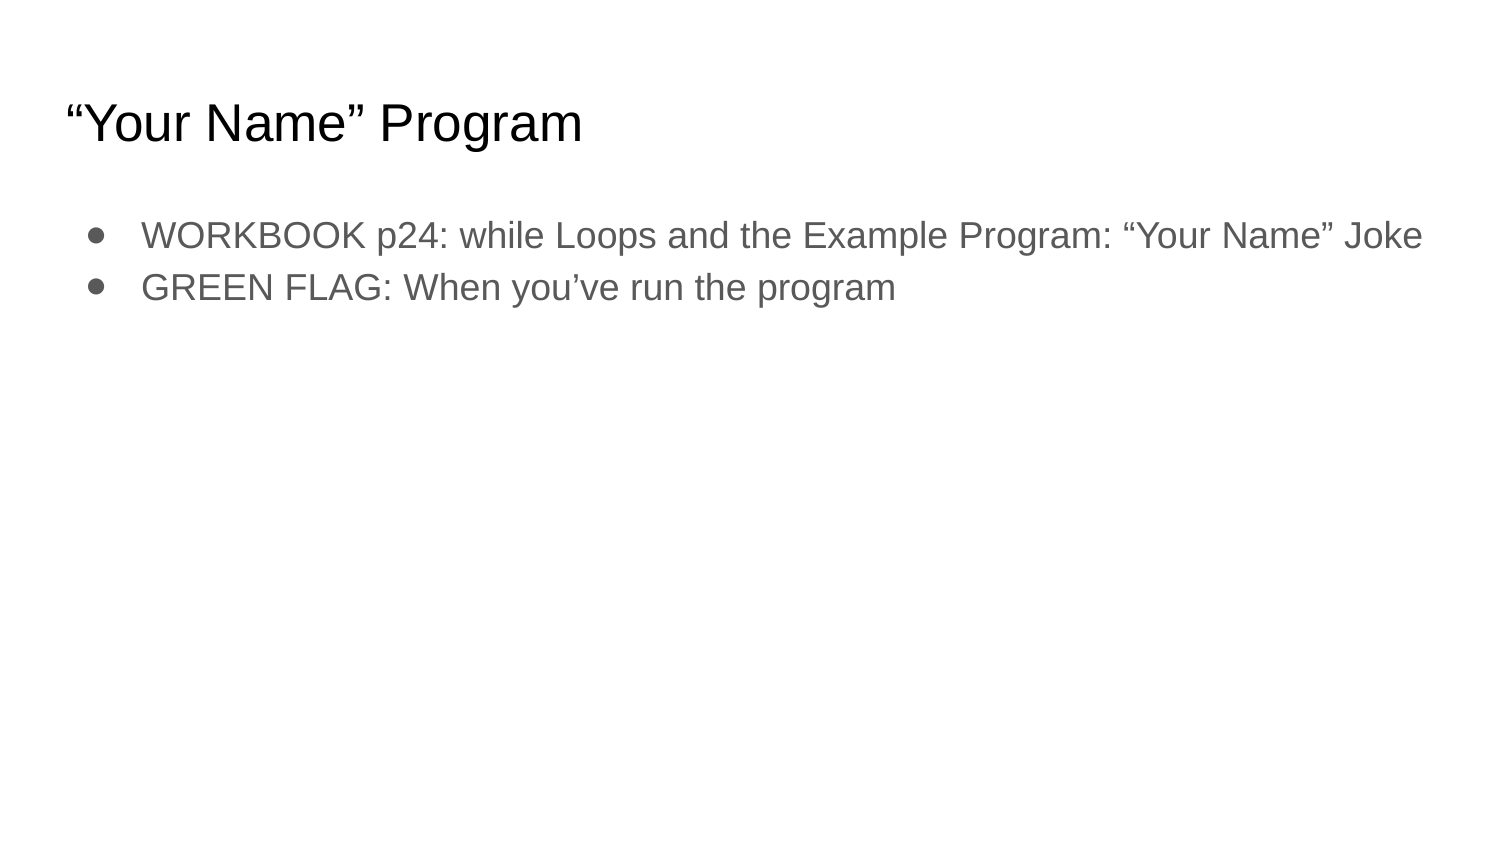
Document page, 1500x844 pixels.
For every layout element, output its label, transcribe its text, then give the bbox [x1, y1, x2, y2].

list WORKBOOK p24: while Loops and the Example Program: “Your Name” Joke GREEN FLAG: When you’ve run the program [51, 189, 1449, 750]
title “Your Name” Program [51, 72, 1449, 167]
